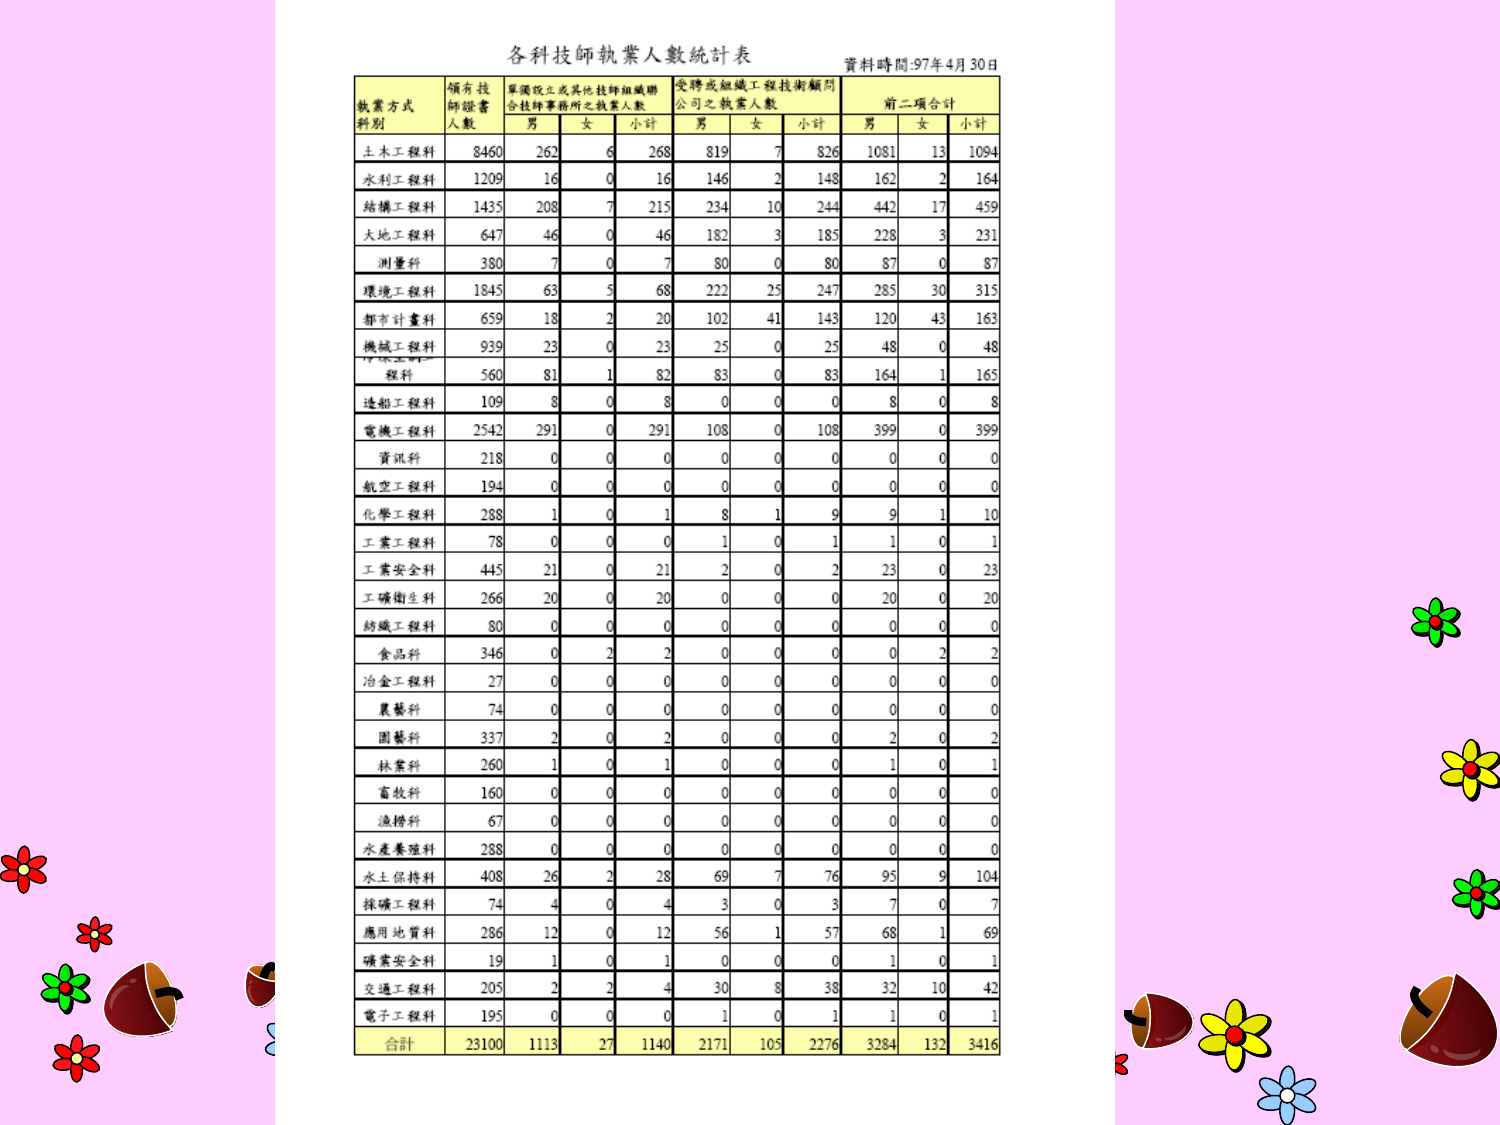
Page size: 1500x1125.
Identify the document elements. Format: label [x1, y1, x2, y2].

chart [275, 0, 1115, 1125]
